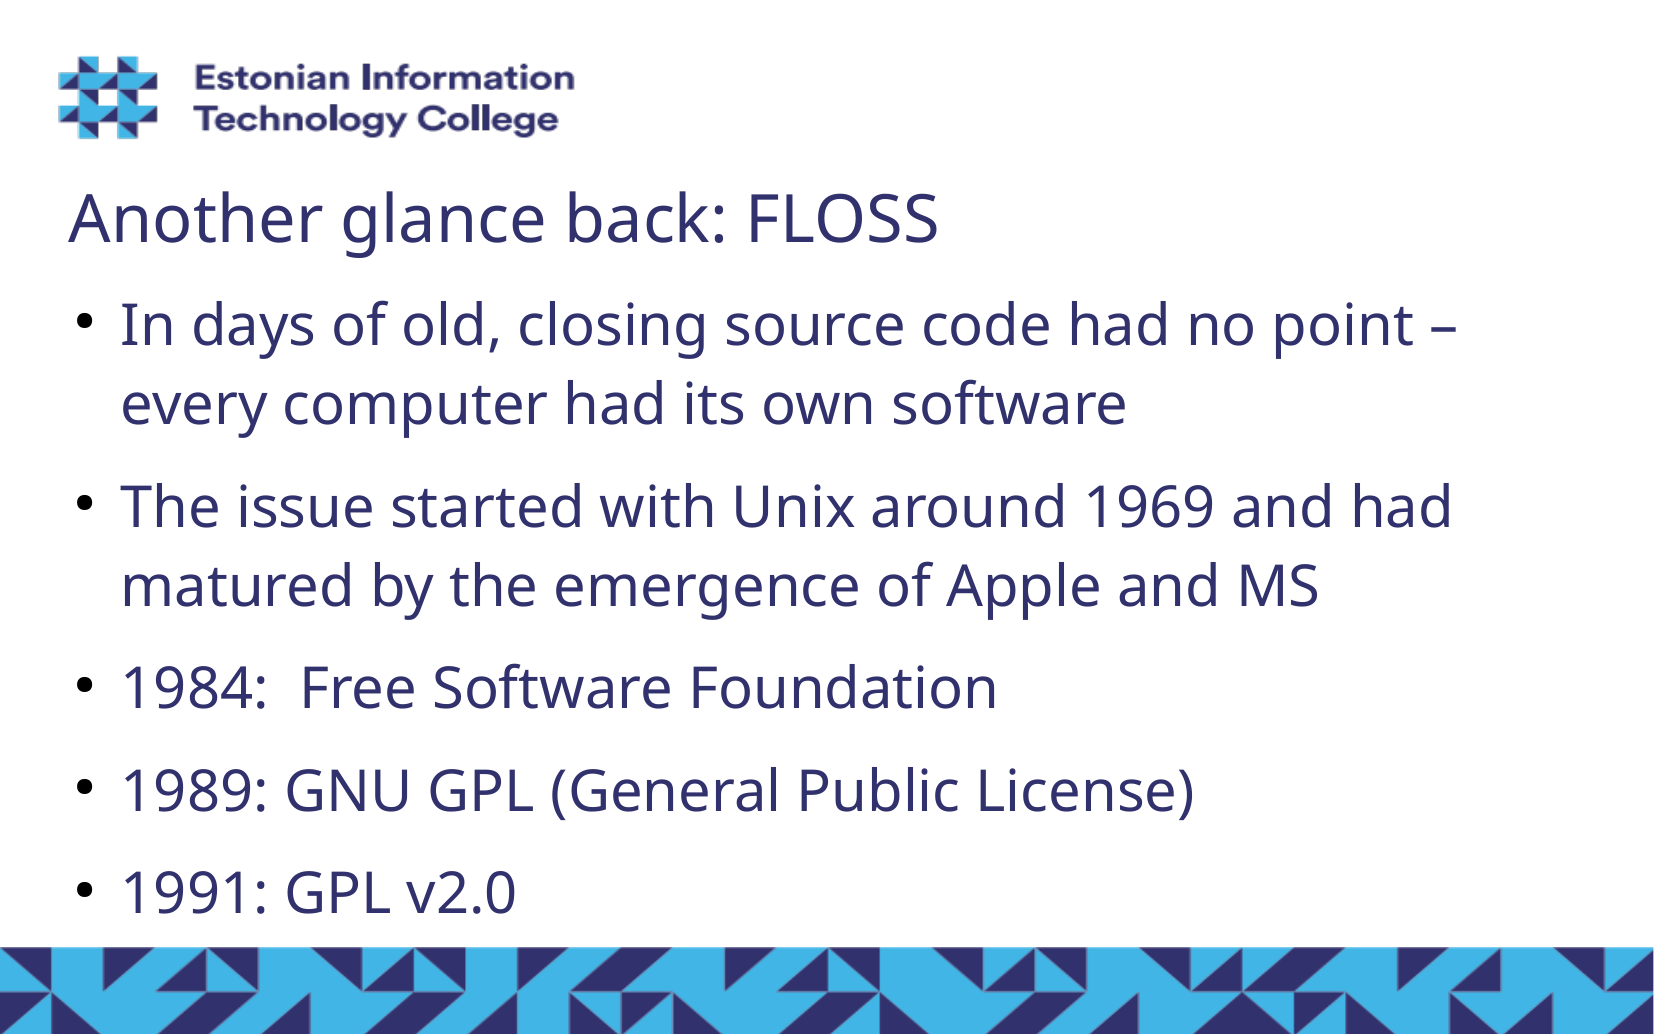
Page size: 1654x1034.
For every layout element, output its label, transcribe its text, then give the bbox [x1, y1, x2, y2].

title Another glance back: FLOSS [68, 147, 1536, 283]
list In days of old, closing source code had no point – every computer had its own software The issue started with Unix around 1969 and had matured by the emergence of Apple and MS 1984: Free Software Foundation 1989: GNU GPL (General Public License) 1991: GPL v2.0 [59, 283, 1595, 936]
